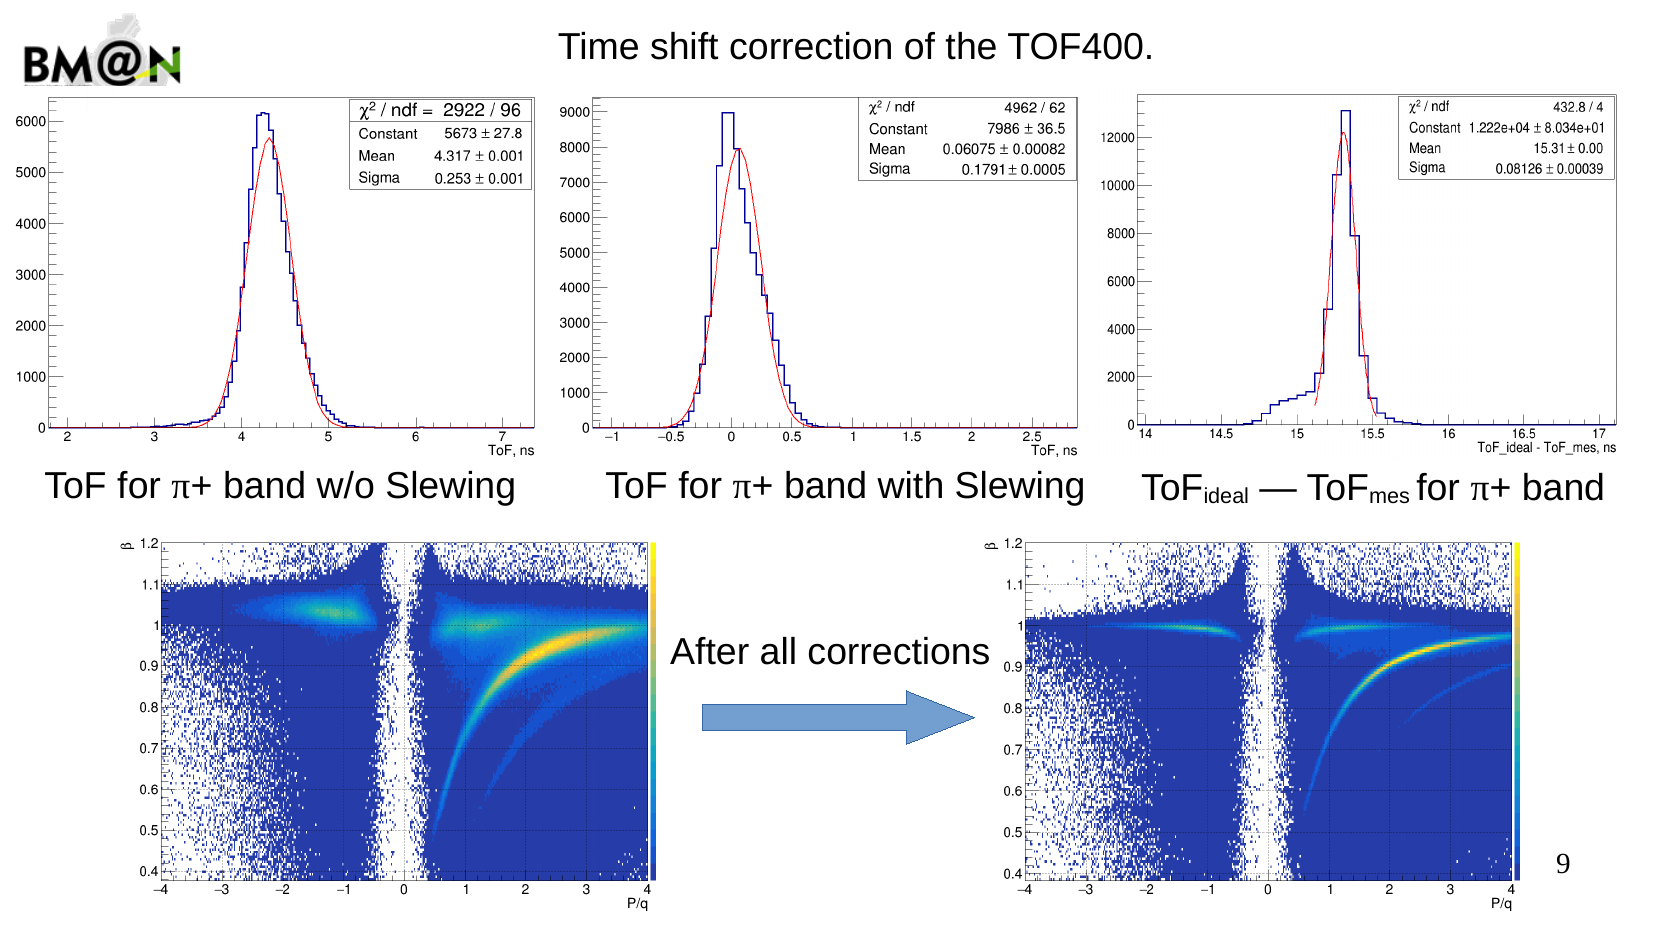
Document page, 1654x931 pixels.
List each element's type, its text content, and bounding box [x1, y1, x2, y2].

picture [116, 531, 656, 916]
text_box Time shift correction of the TOF400. [118, 17, 1595, 75]
text_box After all corrections [655, 623, 1006, 681]
picture [980, 531, 1520, 916]
text_box ToF for π+ band w/o Slewing [29, 457, 562, 557]
picture [555, 86, 1087, 458]
text_box ToFideal — ToFmes for π+ band [1122, 460, 1625, 559]
picture [0, 0, 544, 458]
text_box [702, 690, 975, 745]
text_box ToF for π+ band with Slewing [590, 457, 1122, 557]
picture [1092, 88, 1625, 460]
